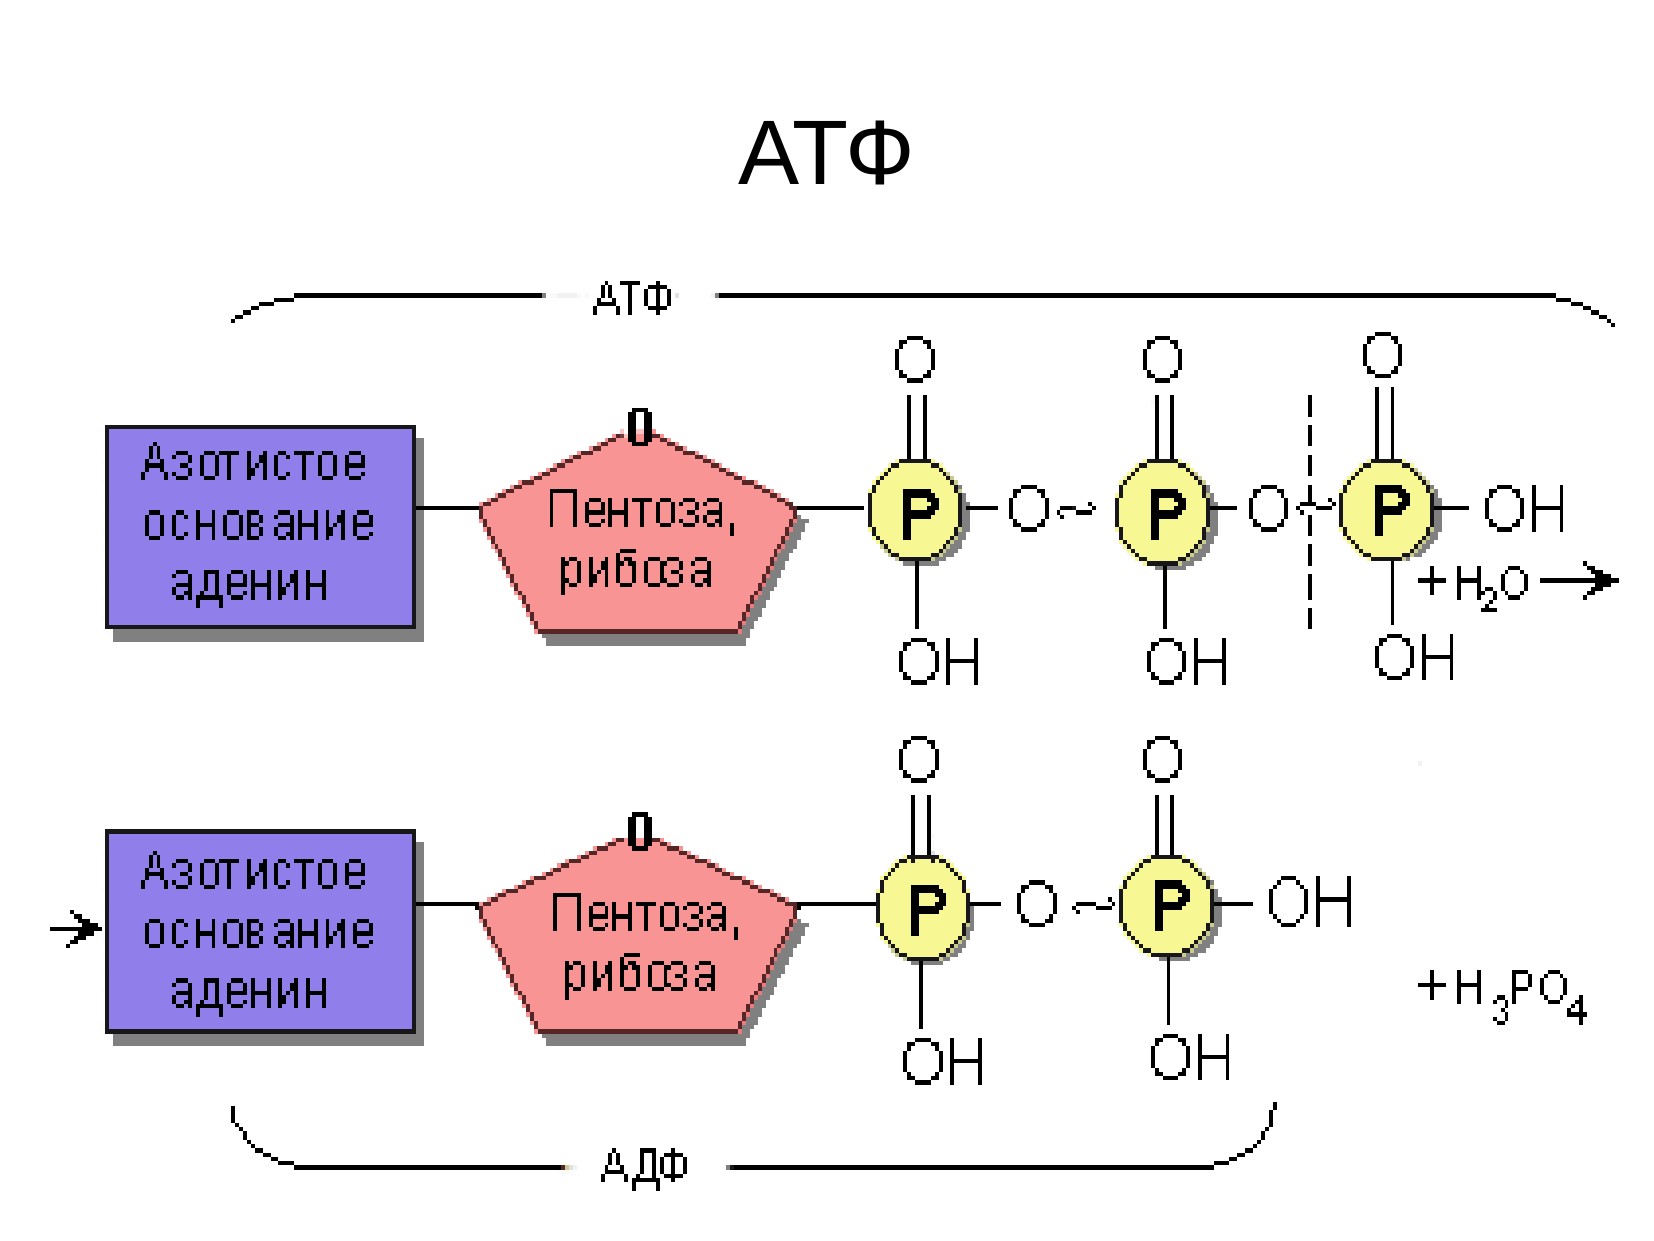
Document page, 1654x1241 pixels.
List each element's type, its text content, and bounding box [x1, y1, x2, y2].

title АТФ [82, 49, 1571, 247]
picture [47, 247, 1619, 1217]
